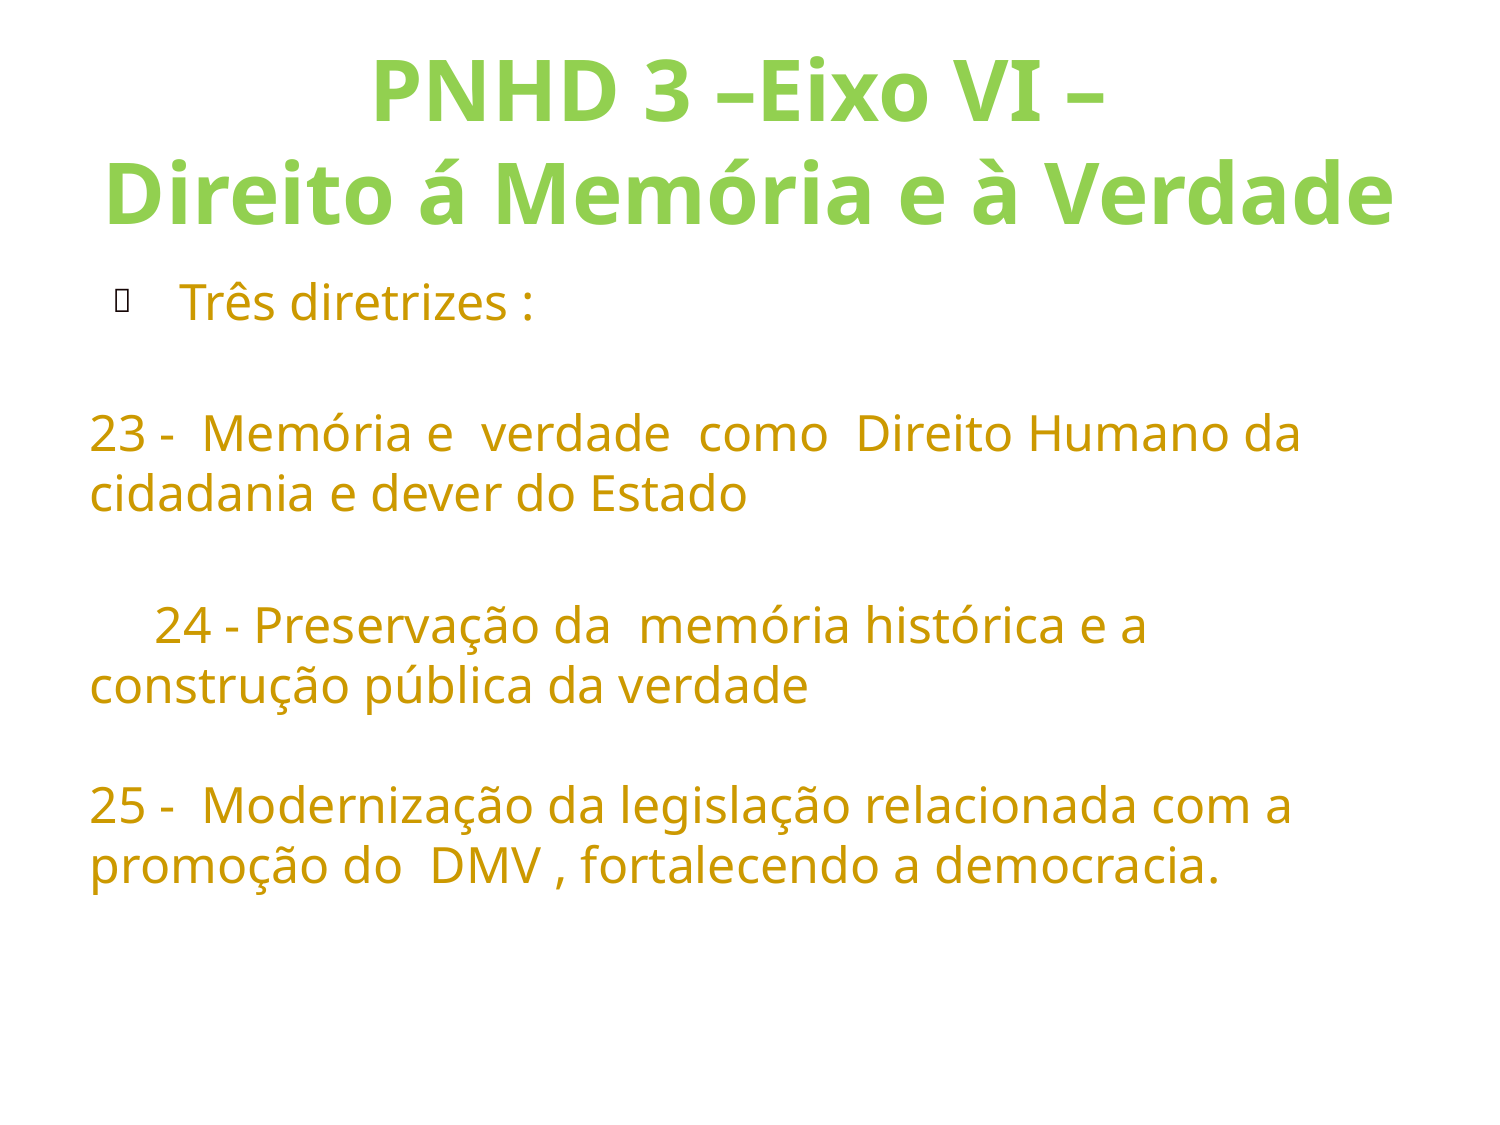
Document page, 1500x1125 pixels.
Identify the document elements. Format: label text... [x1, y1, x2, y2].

list Três diretrizes : 23 - Memória e verdade como Direito Humano da cidadania e dever do Estado 24 - Preservação da memória histórica e a construção pública da verdade 25 - Modernização da legislação relacionada com a promoção do DMV , fortalecendo a democracia. [75, 262, 1425, 1035]
title PNHD 3 –Eixo VI – Direito á Memória e à Verdade [75, 45, 1425, 233]
